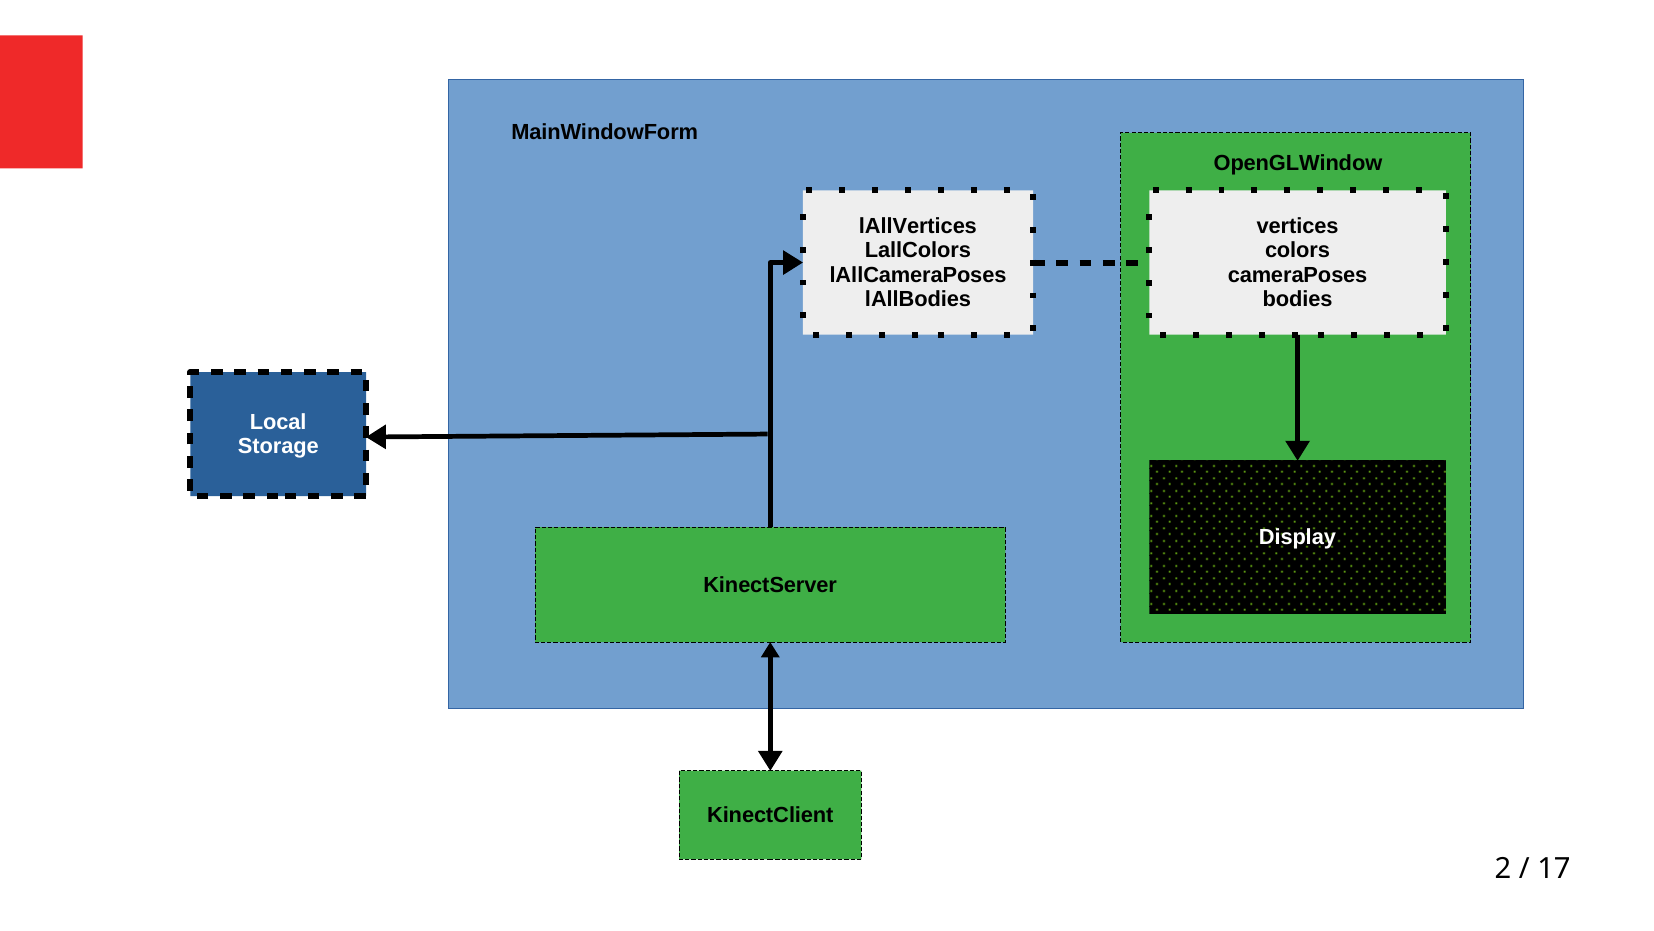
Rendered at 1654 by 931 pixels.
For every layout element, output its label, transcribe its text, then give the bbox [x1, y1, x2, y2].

text_box OpenGLWindow [1197, 150, 1399, 176]
text_box [448, 79, 1524, 709]
text_box vertices colors cameraPoses bodies [1149, 190, 1446, 335]
text_box [448, 437, 769, 709]
text_box MainWindowForm [472, 119, 737, 169]
text_box lAllVertices LallColors lAllCameraPoses lAllBodies [802, 190, 1034, 335]
text_box Local Storage [190, 372, 367, 497]
text_box KinectClient [679, 770, 862, 860]
text_box KinectServer [535, 527, 1006, 643]
text_box Display [1149, 460, 1446, 614]
